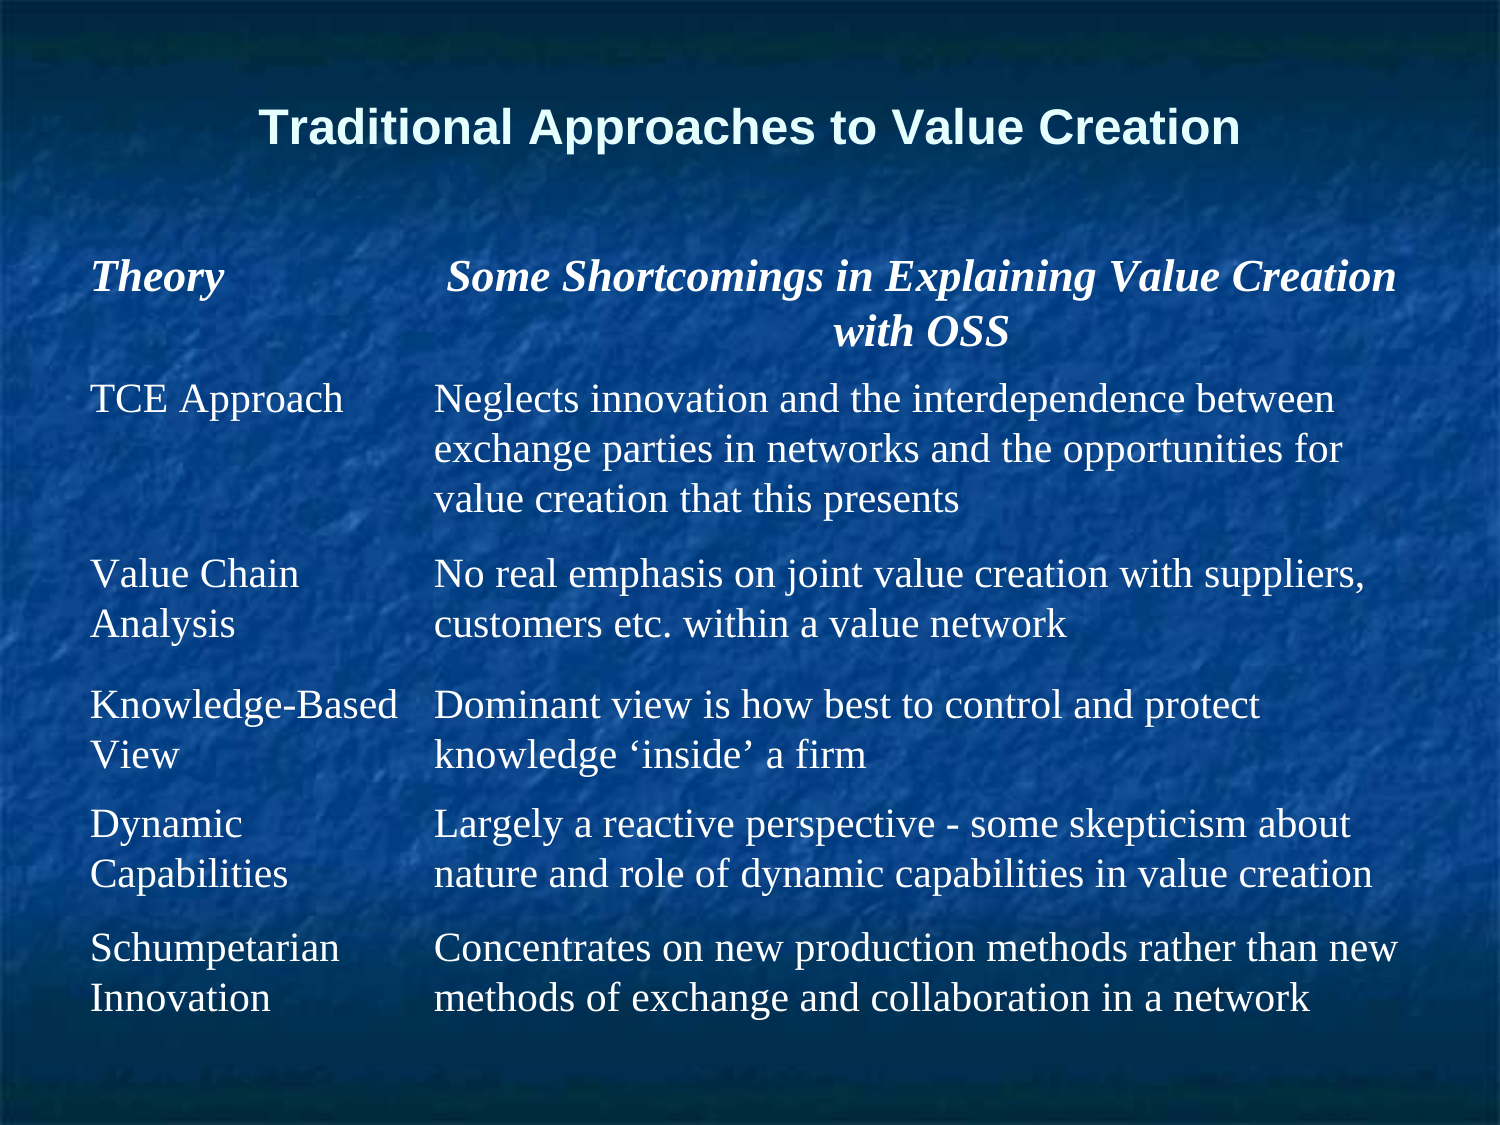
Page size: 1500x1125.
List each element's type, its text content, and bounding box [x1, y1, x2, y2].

table_cell Schumpetarian Innovation [75, 912, 419, 1044]
table_cell Knowledge-Based View [75, 669, 419, 788]
table_cell Dominant view is how best to control and protect knowledge ‘inside’ a firm [419, 669, 1425, 788]
table_cell Neglects innovation and the interdependence between exchange parties in networks and the opportunities for value creation that this presents [419, 363, 1425, 538]
table_header Theory [75, 238, 419, 363]
table_cell Dynamic Capabilities [75, 788, 419, 912]
picture [0, 0, 1500, 1125]
table_cell Concentrates on new production methods rather than new methods of exchange and collaboration in a network [419, 912, 1425, 1044]
table_cell No real emphasis on joint value creation with suppliers, customers etc. within a value network [419, 538, 1425, 669]
table_cell Value Chain Analysis [75, 538, 419, 669]
table_cell Largely a reactive perspective - some skepticism about nature and role of dynamic capabilities in value creation [419, 788, 1425, 912]
table_cell TCE Approach [75, 363, 419, 538]
table_header Some Shortcomings in Explaining Value Creation with OSS [419, 238, 1425, 363]
title Traditional Approaches to Value Creation [75, 62, 1426, 188]
